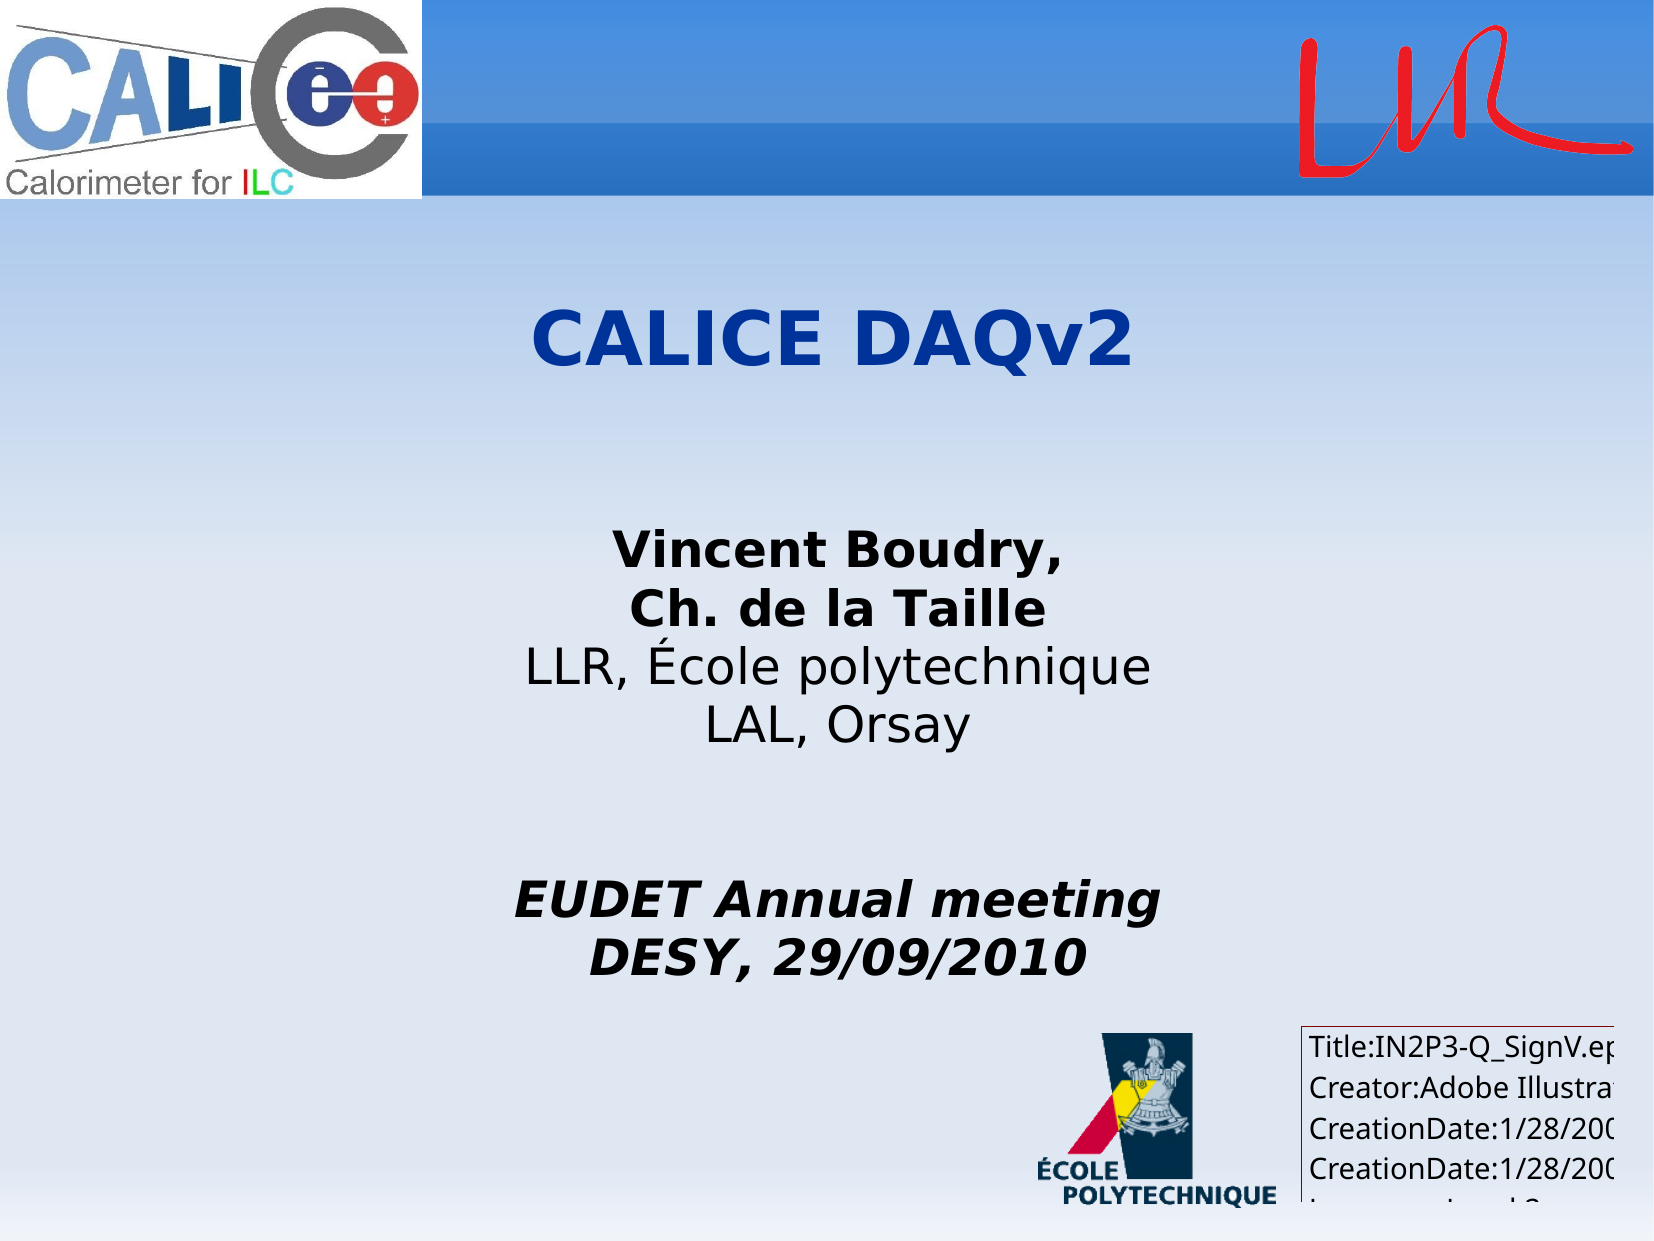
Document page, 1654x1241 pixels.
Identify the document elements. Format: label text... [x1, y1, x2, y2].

title CALICE DAQv2 [21, 236, 1646, 444]
picture [0, 0, 1654, 1241]
subtitle Vincent Boudry, Ch. de la Taille LLR, École polytechnique LAL, Orsay EUDET Annual meeting DESY, 29/09/2010 [59, 504, 1595, 1004]
